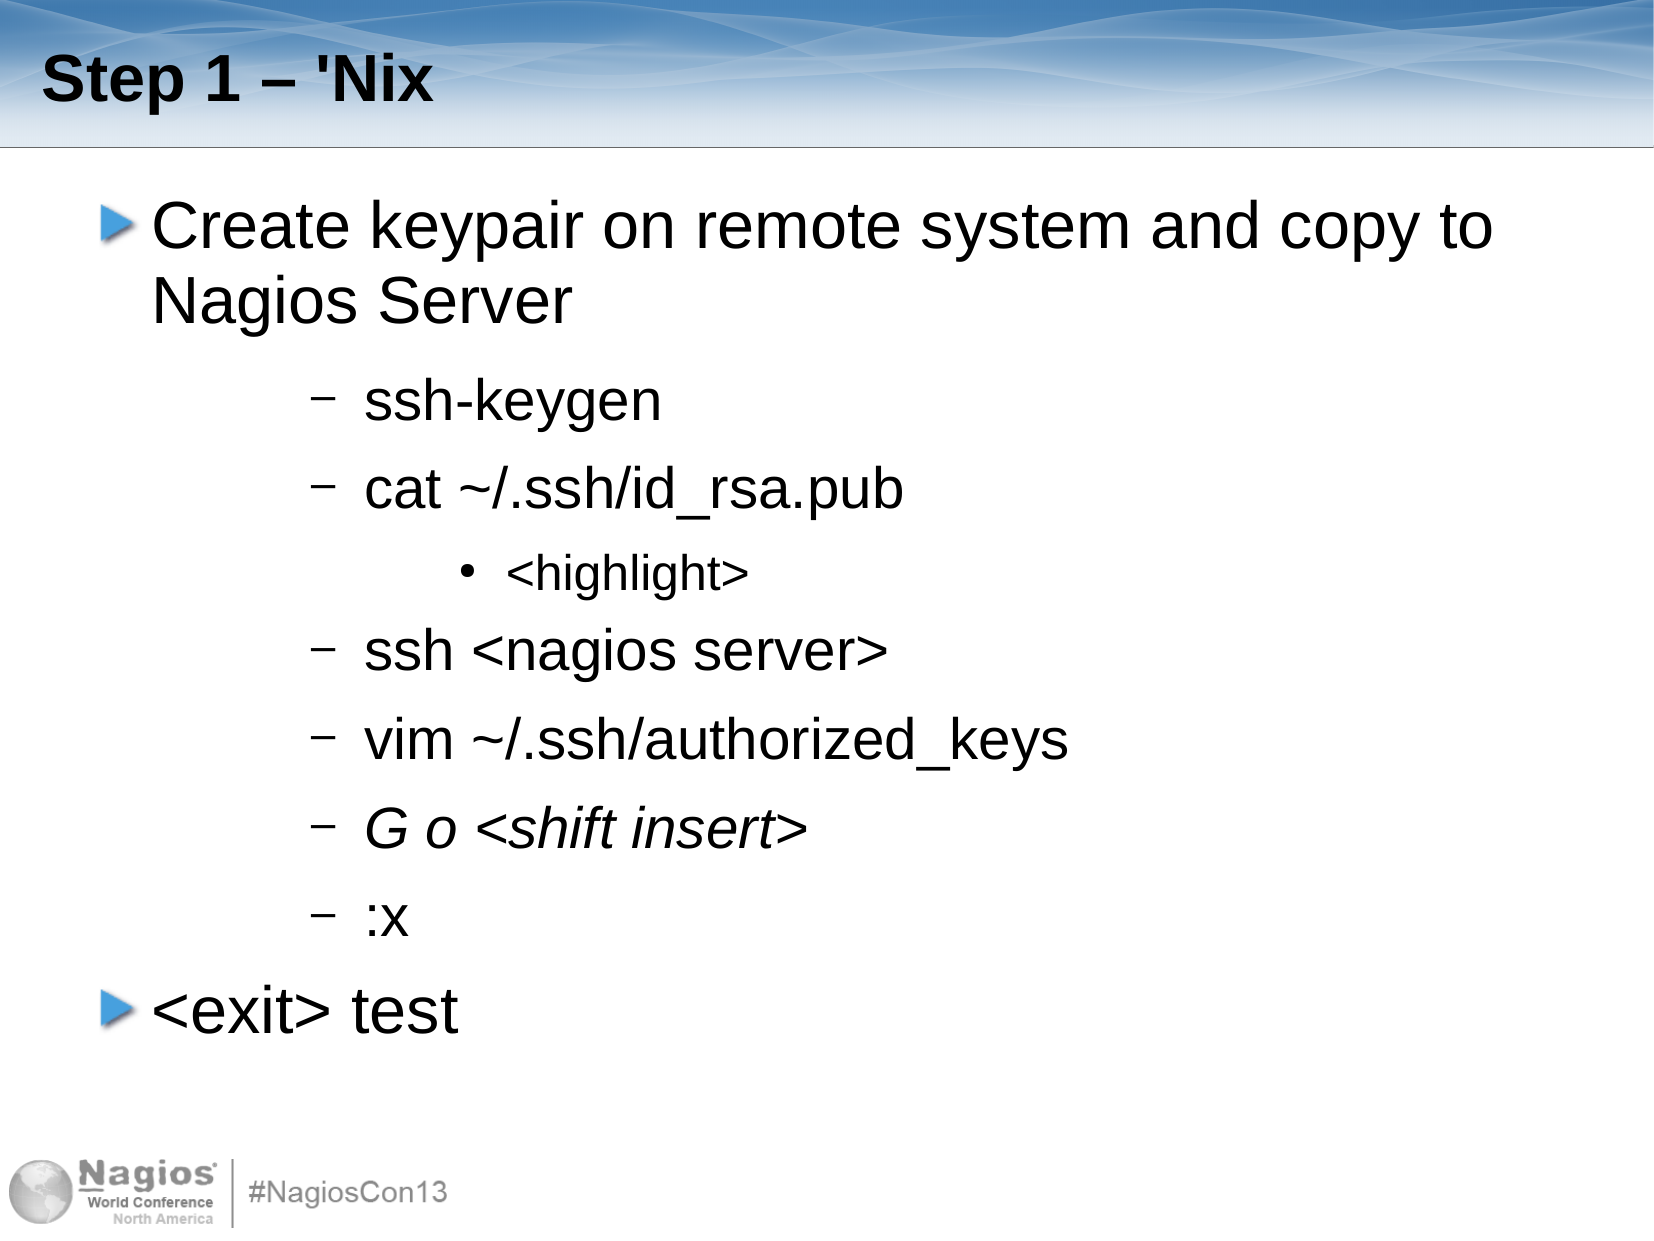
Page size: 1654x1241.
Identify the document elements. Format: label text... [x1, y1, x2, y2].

picture [9, 1159, 453, 1228]
picture [0, 0, 1654, 147]
list Create keypair on remote system and copy to Nagios Server ssh-keygen cat ~/.ssh/id_rsa.pub <highlight> ssh <nagios server> vim ~/.ssh/authorized_keys G o <shift insert> :x <exit> test [80, 188, 1569, 1048]
title Step 1 – 'Nix [41, 29, 1248, 127]
